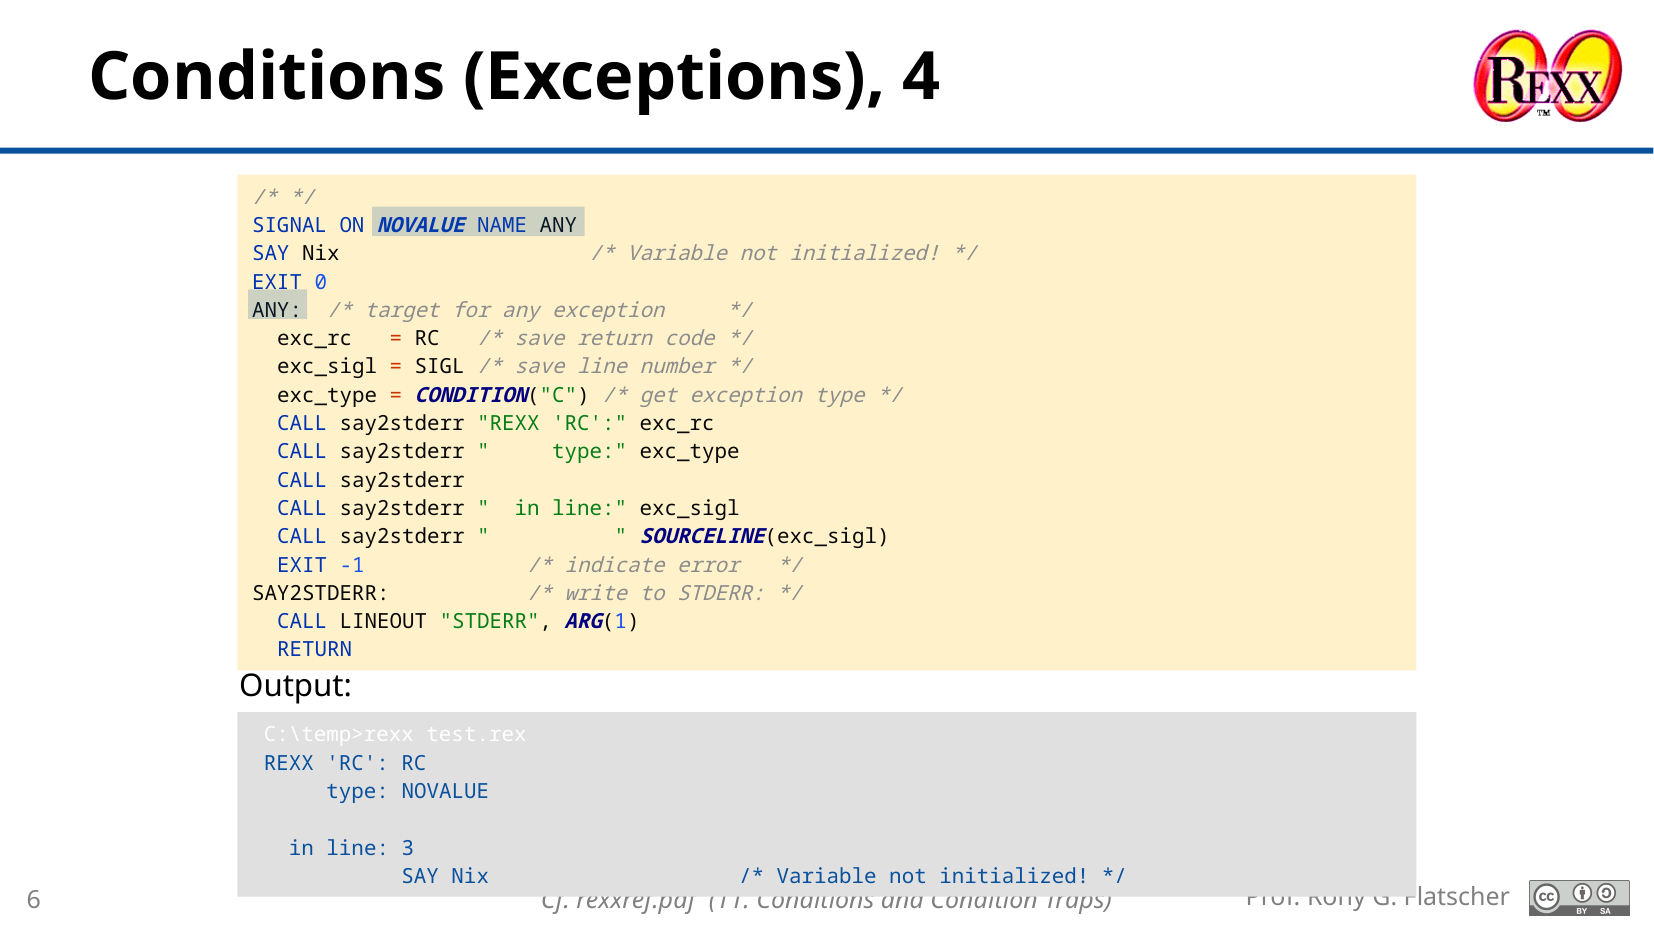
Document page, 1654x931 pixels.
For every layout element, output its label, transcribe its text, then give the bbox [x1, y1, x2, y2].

text_box /* */ SIGNAL ON NOVALUE NAME ANY SAY Nix /* Variable not initialized! */ EXIT 0 ANY: /* target for any exception */ exc_rc = RC /* save return code */ exc_sigl = SIGL /* save line number */ exc_type = CONDITION("C") /* get exception type */ CALL say2stderr "REXX 'RC':" exc_rc CALL say2stderr " type:" exc_type CALL say2stderr CALL say2stderr " in line:" exc_sigl CALL say2stderr " " SOURCELINE(exc_sigl) EXIT -1 /* indicate error */ SAY2STDERR: /* write to STDERR: */ CALL LINEOUT "STDERR", ARG(1) RETURN [237, 174, 1417, 649]
text_box C:\temp>rexx test.rex REXX 'RC': RC type: NOVALUE in line: 3 SAY Nix /* Variable not initialized! */ [237, 712, 1417, 889]
text_box Cf. rexxref.pdf (11. Conditions and Condition Traps) [0, 874, 1654, 922]
text_box Output: [224, 655, 390, 712]
title Conditions (Exceptions), 4 [29, 0, 1654, 148]
text_box [372, 206, 585, 237]
text_box [248, 289, 308, 319]
